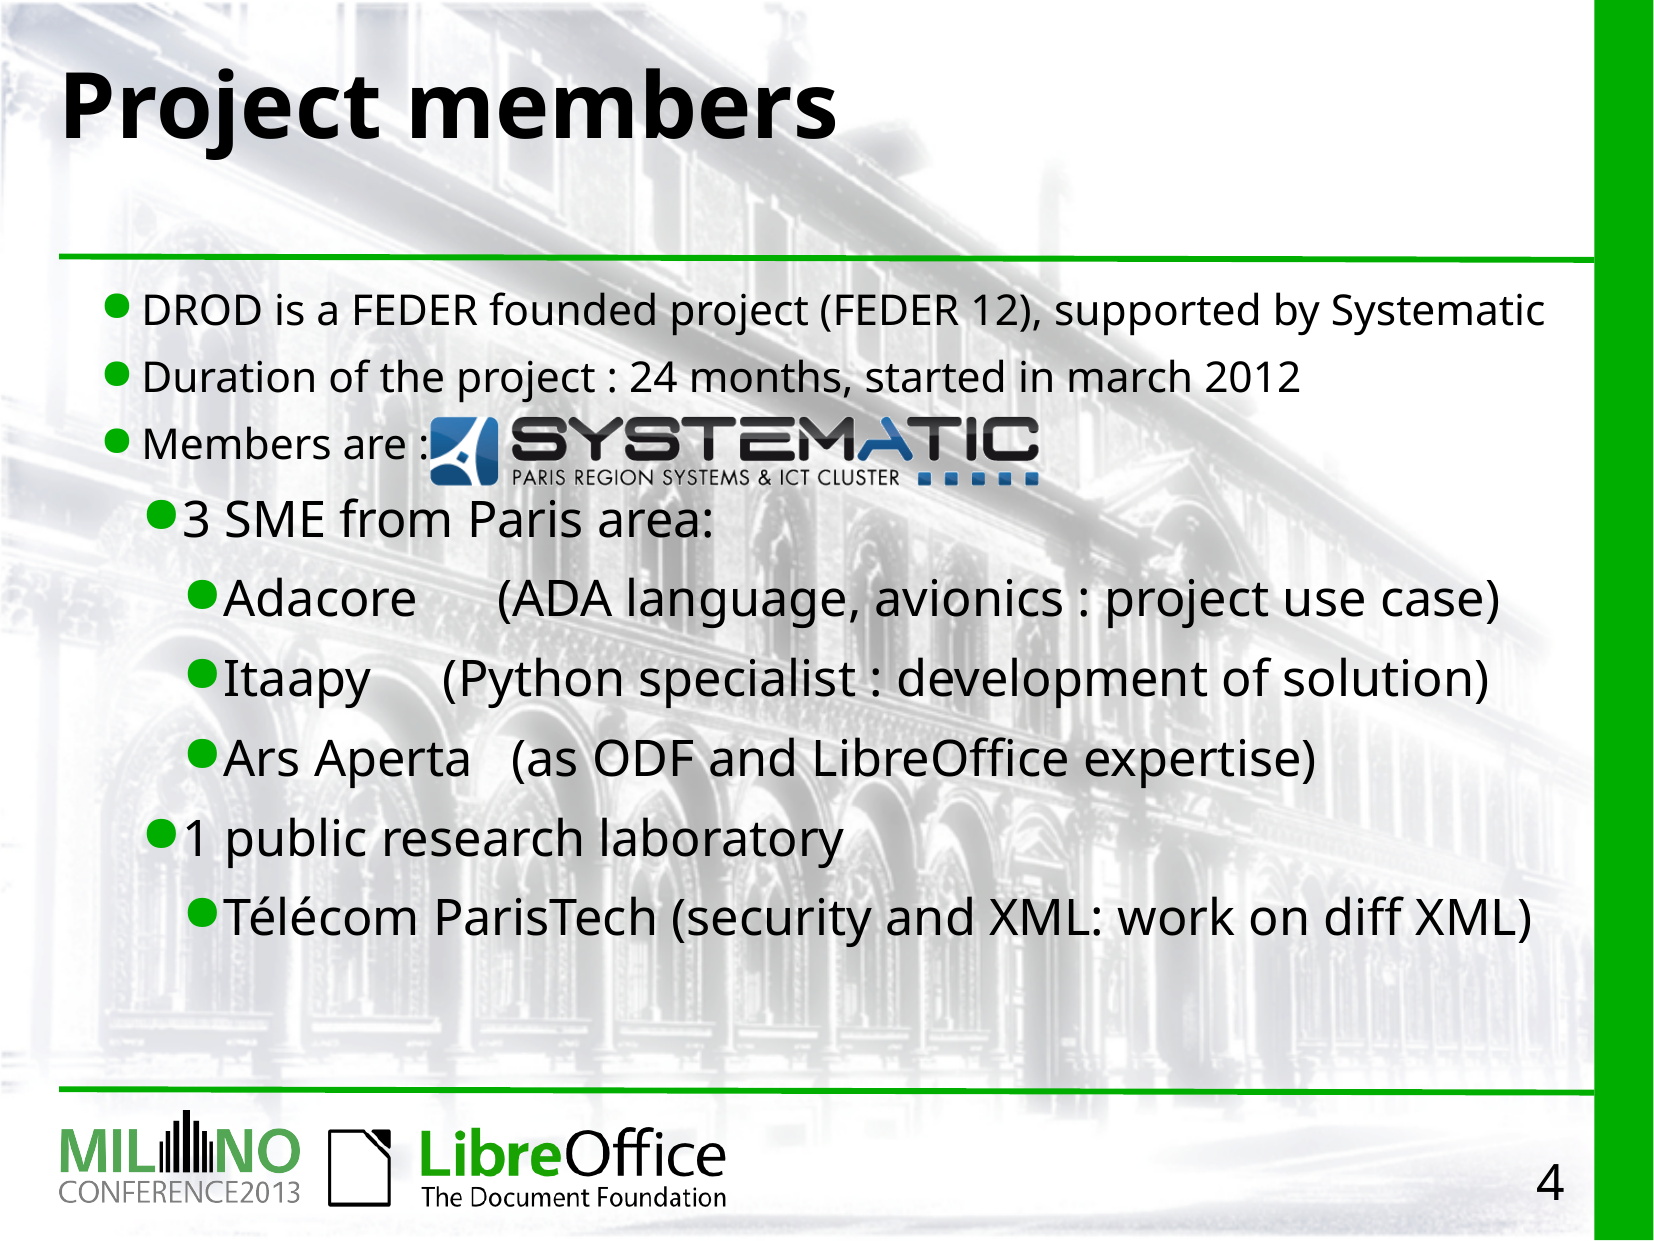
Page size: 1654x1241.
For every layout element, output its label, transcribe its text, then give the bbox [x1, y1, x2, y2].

title Project members [59, 49, 1595, 157]
picture [0, 1, 1594, 1241]
list DROD is a FEDER founded project (FEDER 12), supported by Systematic Duration of the project : 24 months, started in march 2012 Members are : 3 SME from Paris area: Adacore (ADA language, avionics : project use case) Itaapy (Python specialist : development of solution) Ars Aperta (as ODF and LibreOffice expertise) 1 public research laboratory Télécom ParisTech (security and XML: work on diff XML) [59, 212, 1595, 1153]
picture [419, 400, 1049, 497]
